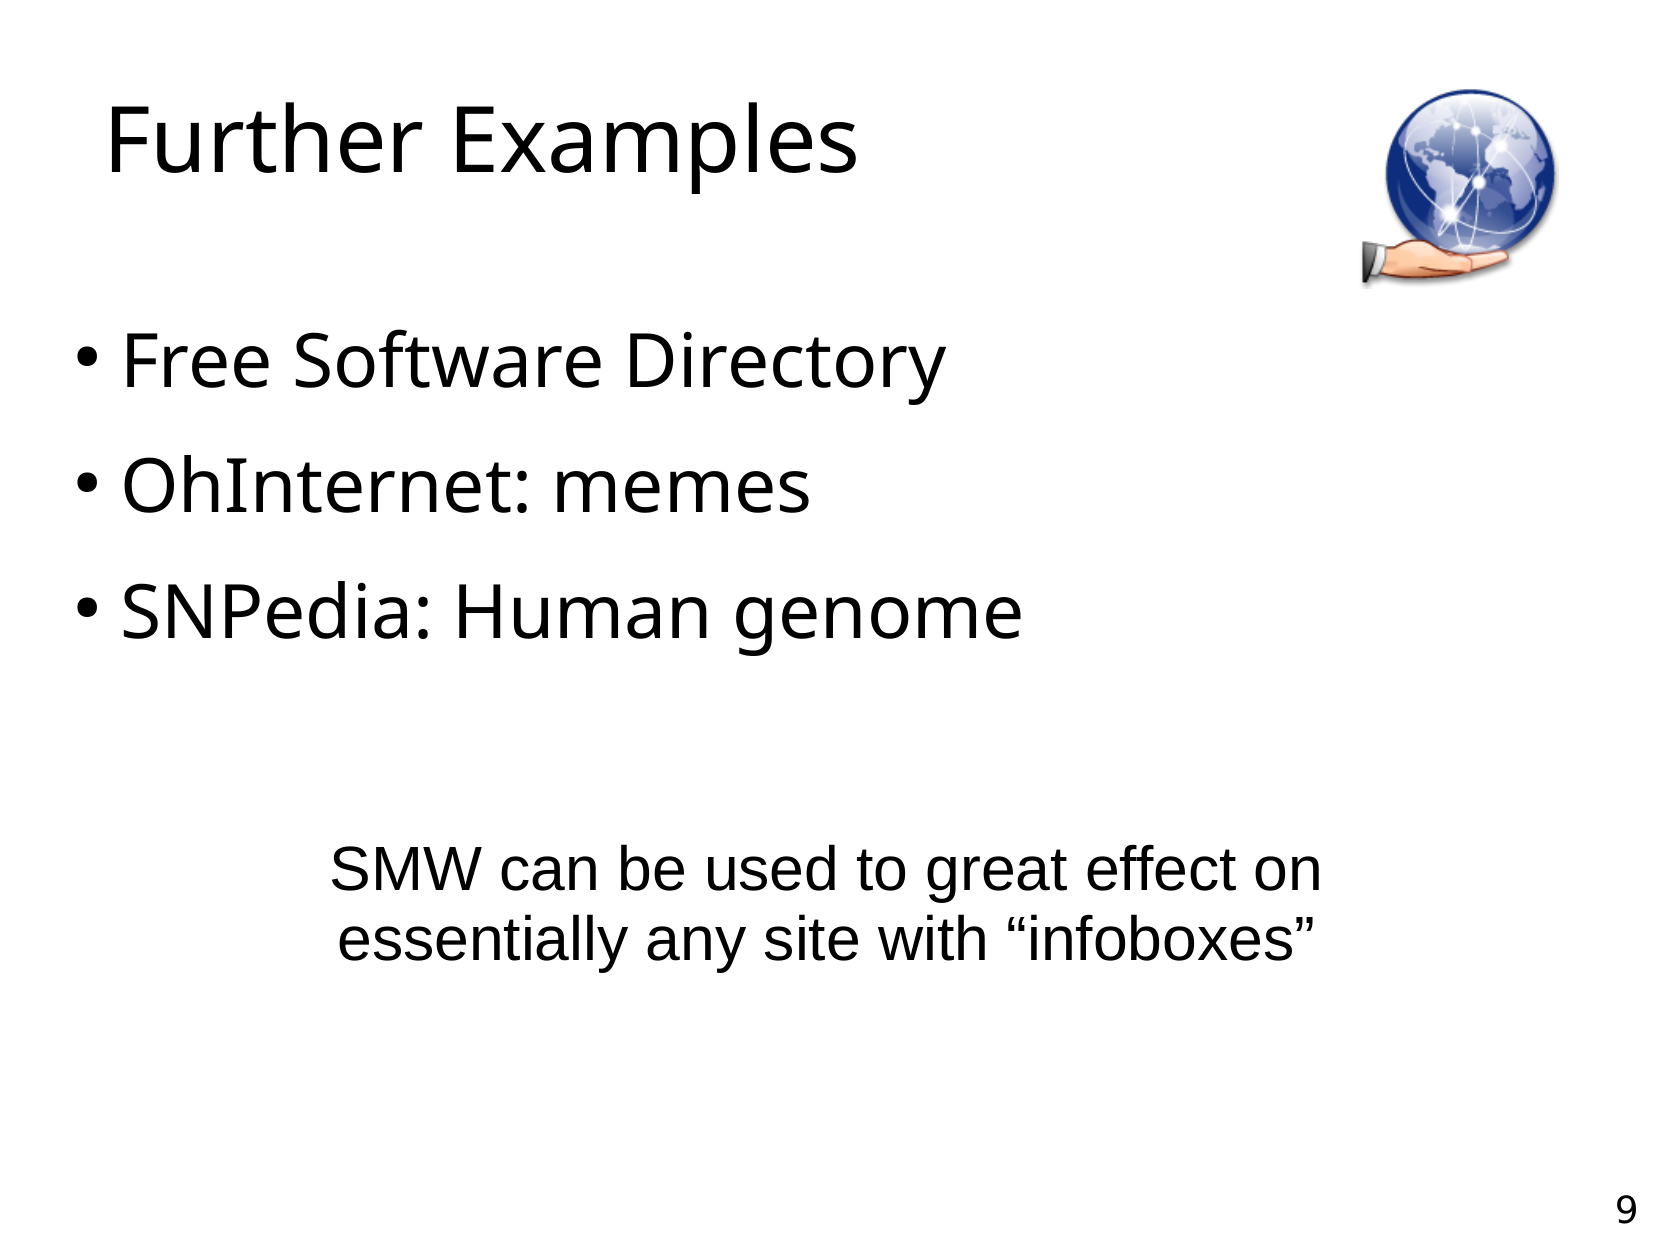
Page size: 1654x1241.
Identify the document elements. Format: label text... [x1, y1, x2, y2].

text_box Further Examples [88, 67, 1595, 189]
text_box Free Software Directory OhInternet: memes SNPedia: Human genome [59, 299, 1625, 624]
picture [1358, 88, 1559, 289]
text_box 9 [1535, 1181, 1654, 1241]
text_box SMW can be used to great effect on essentially any site with “infoboxes” [314, 826, 1339, 982]
